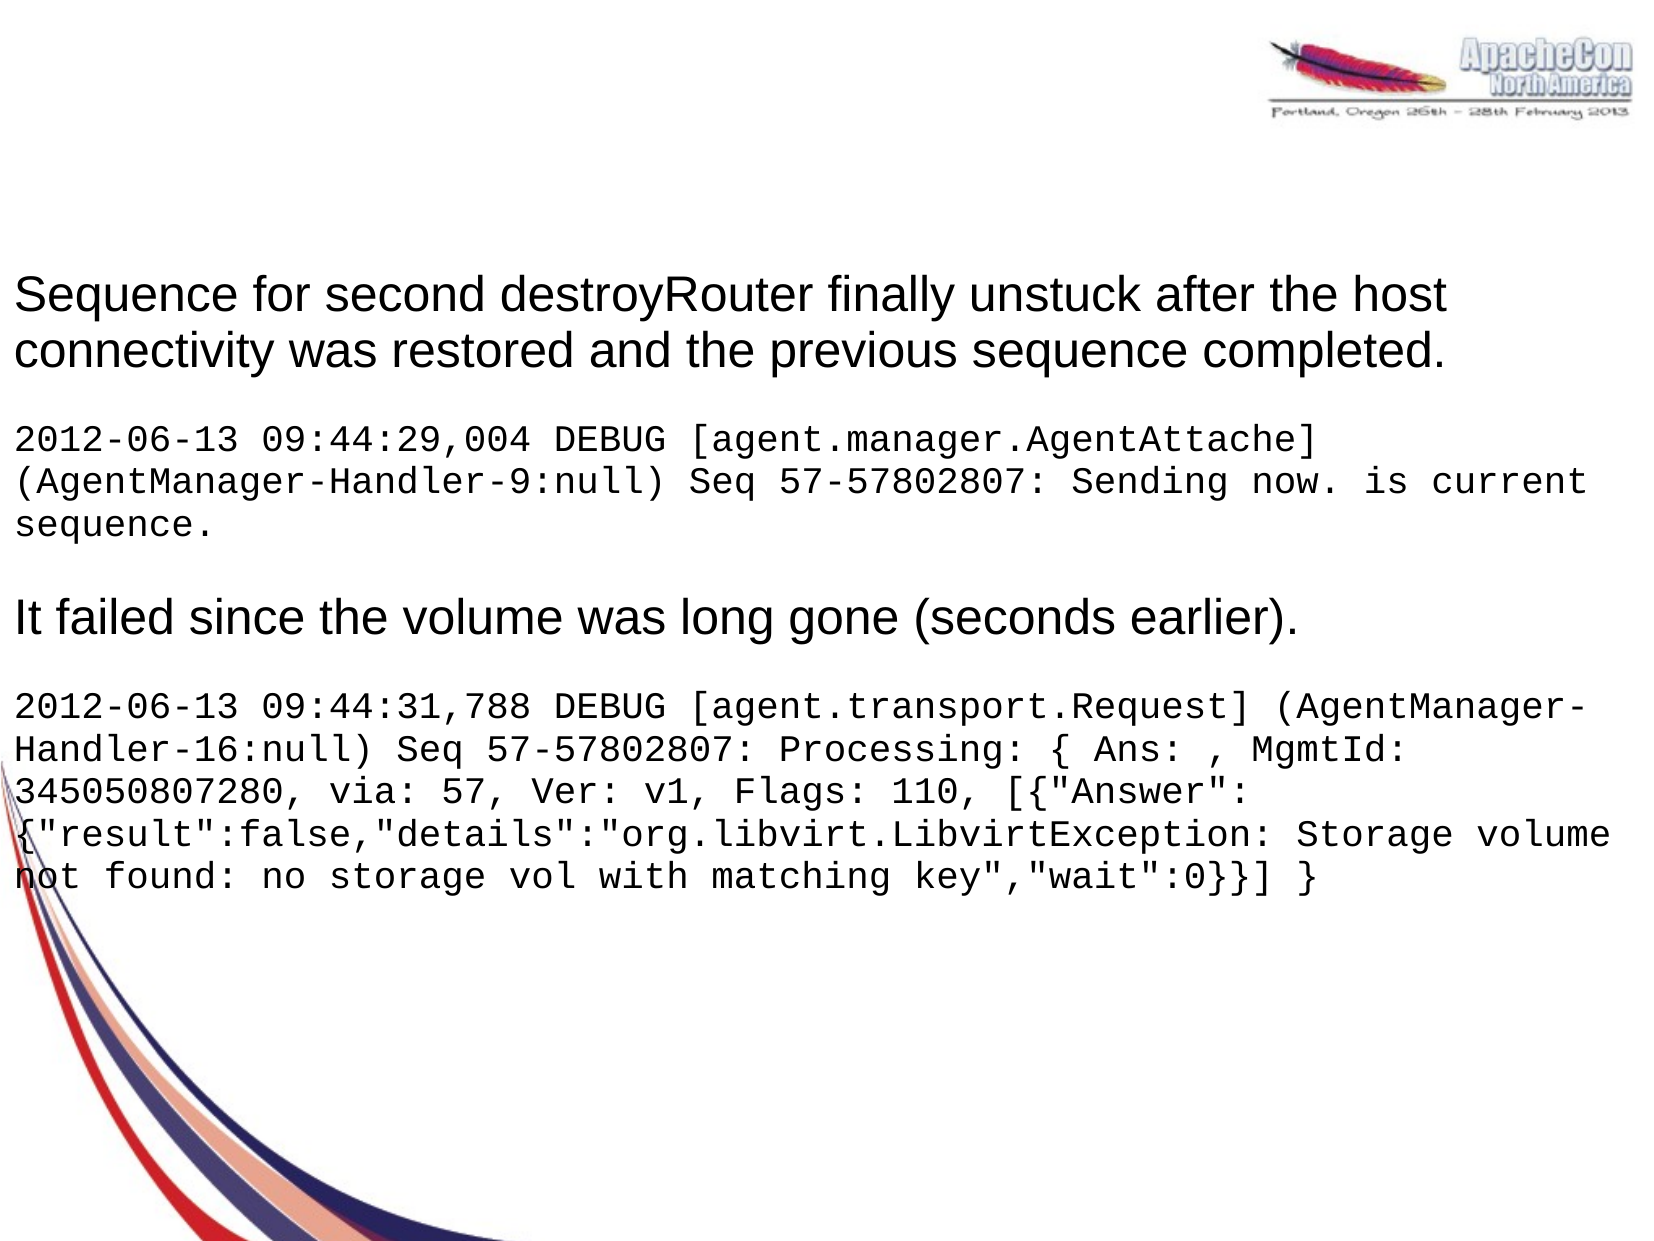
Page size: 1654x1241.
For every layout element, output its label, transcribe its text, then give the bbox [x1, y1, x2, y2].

picture [0, 0, 1654, 259]
picture [0, 886, 1654, 1241]
text_box Sequence for second destroyRouter finally unstuck after the host connectivity was restored and the previous sequence completed. 2012-06-13 09:44:29,004 DEBUG [agent.manager.AgentAttache] (AgentManager-Handler-9:null) Seq 57-57802807: Sending now. is current sequence. It failed since the volume was long gone (seconds earlier). 2012-06-13 09:44:31,788 DEBUG [agent.transport.Request] (AgentManager-Handler-16:null) Seq 57-57802807: Processing: { Ans: , MgmtId: 345050807280, via: 57, Ver: v1, Flags: 110, [{"Answer":{"result":false,"details":"org.libvirt.LibvirtException: Storage volume not found: no storage vol with matching key","wait":0}}] } [0, 259, 1654, 886]
